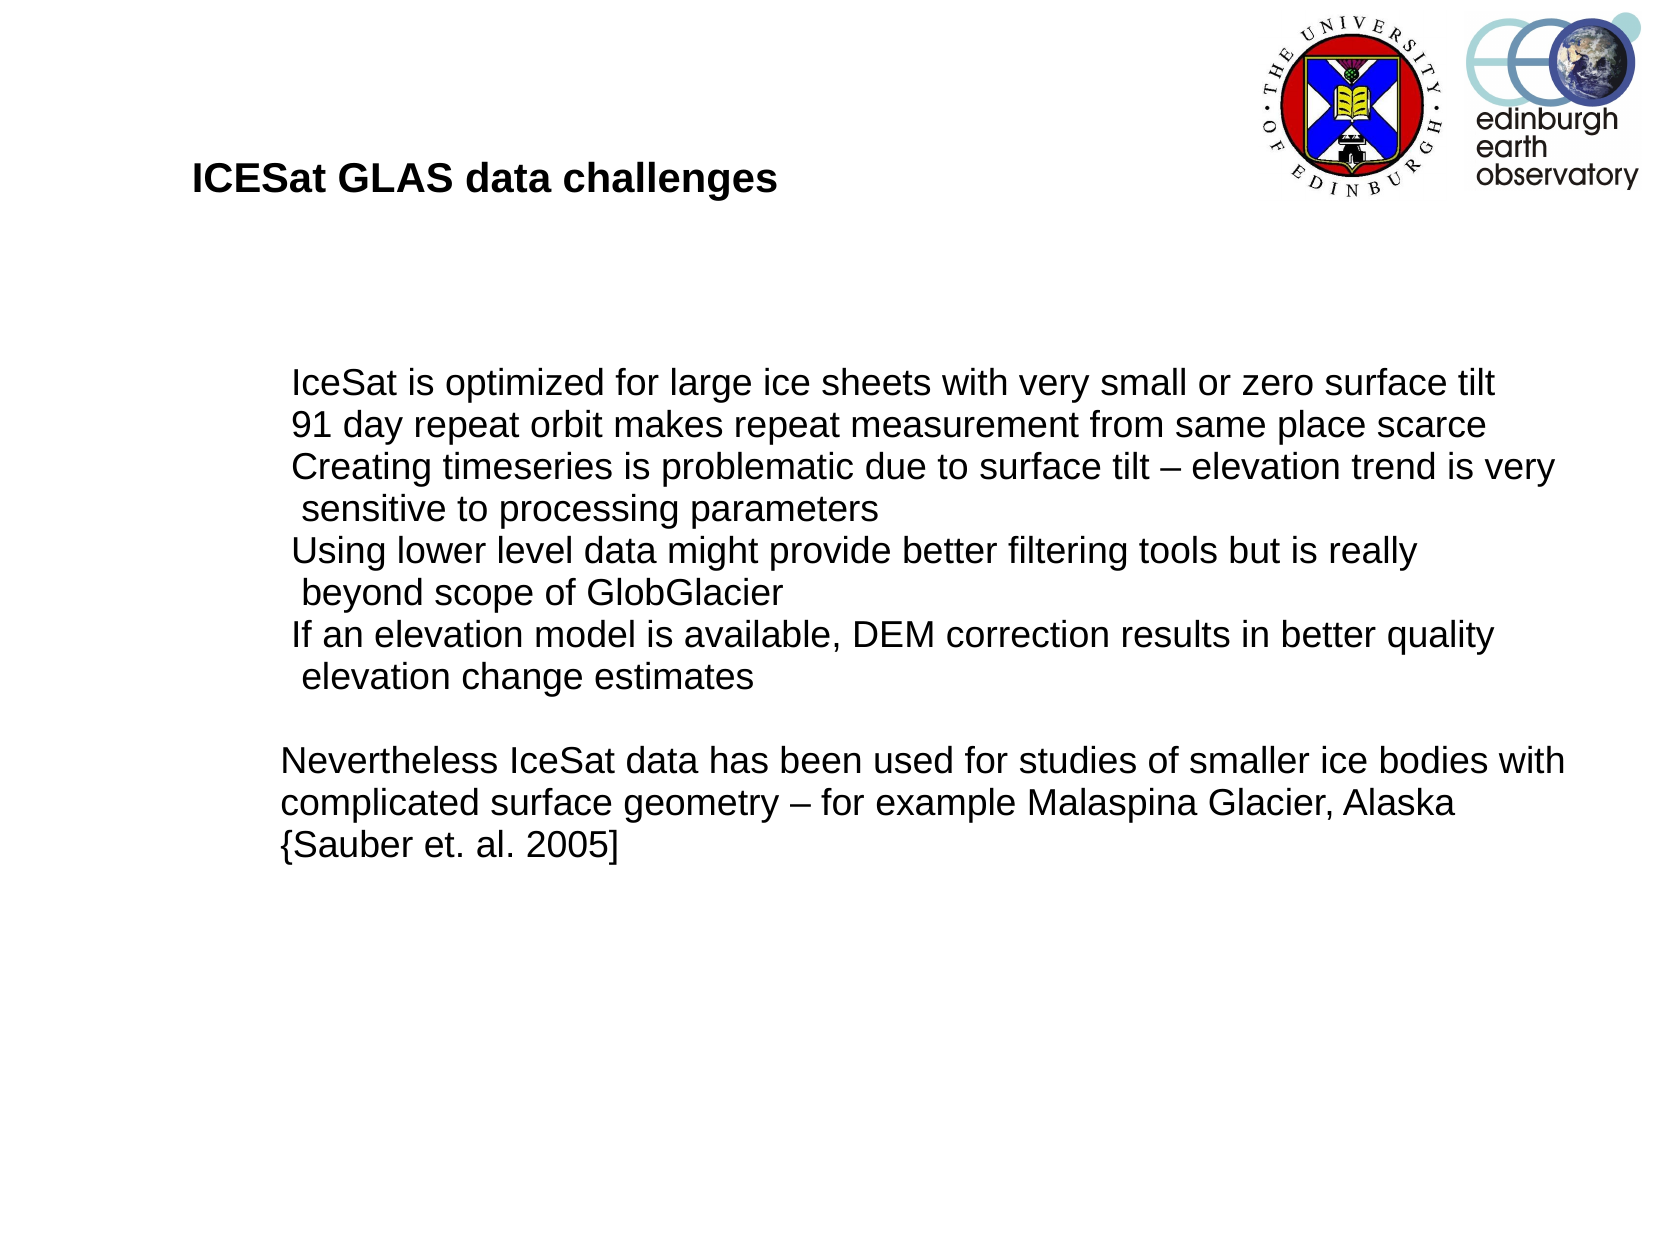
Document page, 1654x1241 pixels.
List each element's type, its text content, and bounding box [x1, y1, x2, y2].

picture [1464, 11, 1642, 191]
picture [1258, 10, 1447, 201]
text_box ICESat GLAS data challenges [177, 147, 795, 217]
text_box IceSat is optimized for large ice sheets with very small or zero surface tilt 91 day repeat orbit makes repeat measurement from same place scarce Creating timeseries is problematic due to surface tilt – elevation trend is very sensitive to processing parameters Using lower level data might provide better filtering tools but is really beyond scope of GlobGlacier If an elevation model is available, DEM correction results in better quality elevation change estimates Nevertheless IceSat data has been used for studies of smaller ice bodies with complicated surface geometry – for example Malaspina Glacier, Alaska {Sauber et. al. 2005] [265, 354, 1595, 927]
